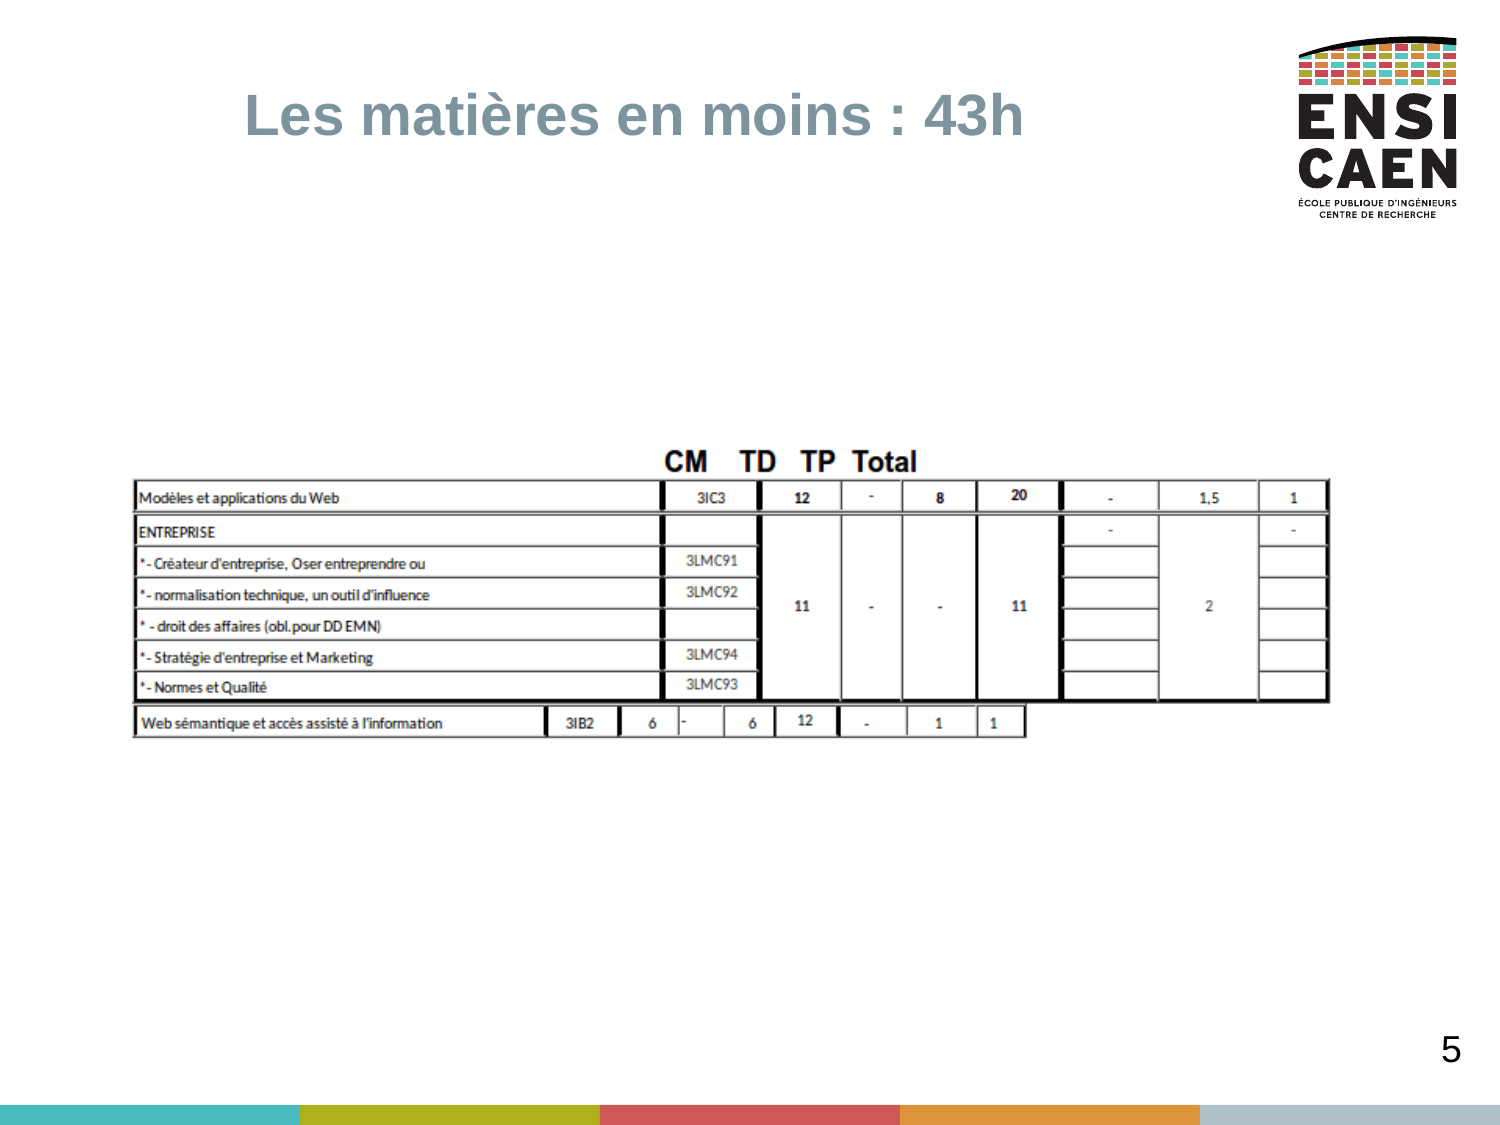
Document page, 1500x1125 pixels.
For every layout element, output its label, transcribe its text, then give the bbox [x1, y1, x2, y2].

title Les matières en moins : 43h [0, 45, 1270, 200]
picture [128, 430, 1368, 779]
